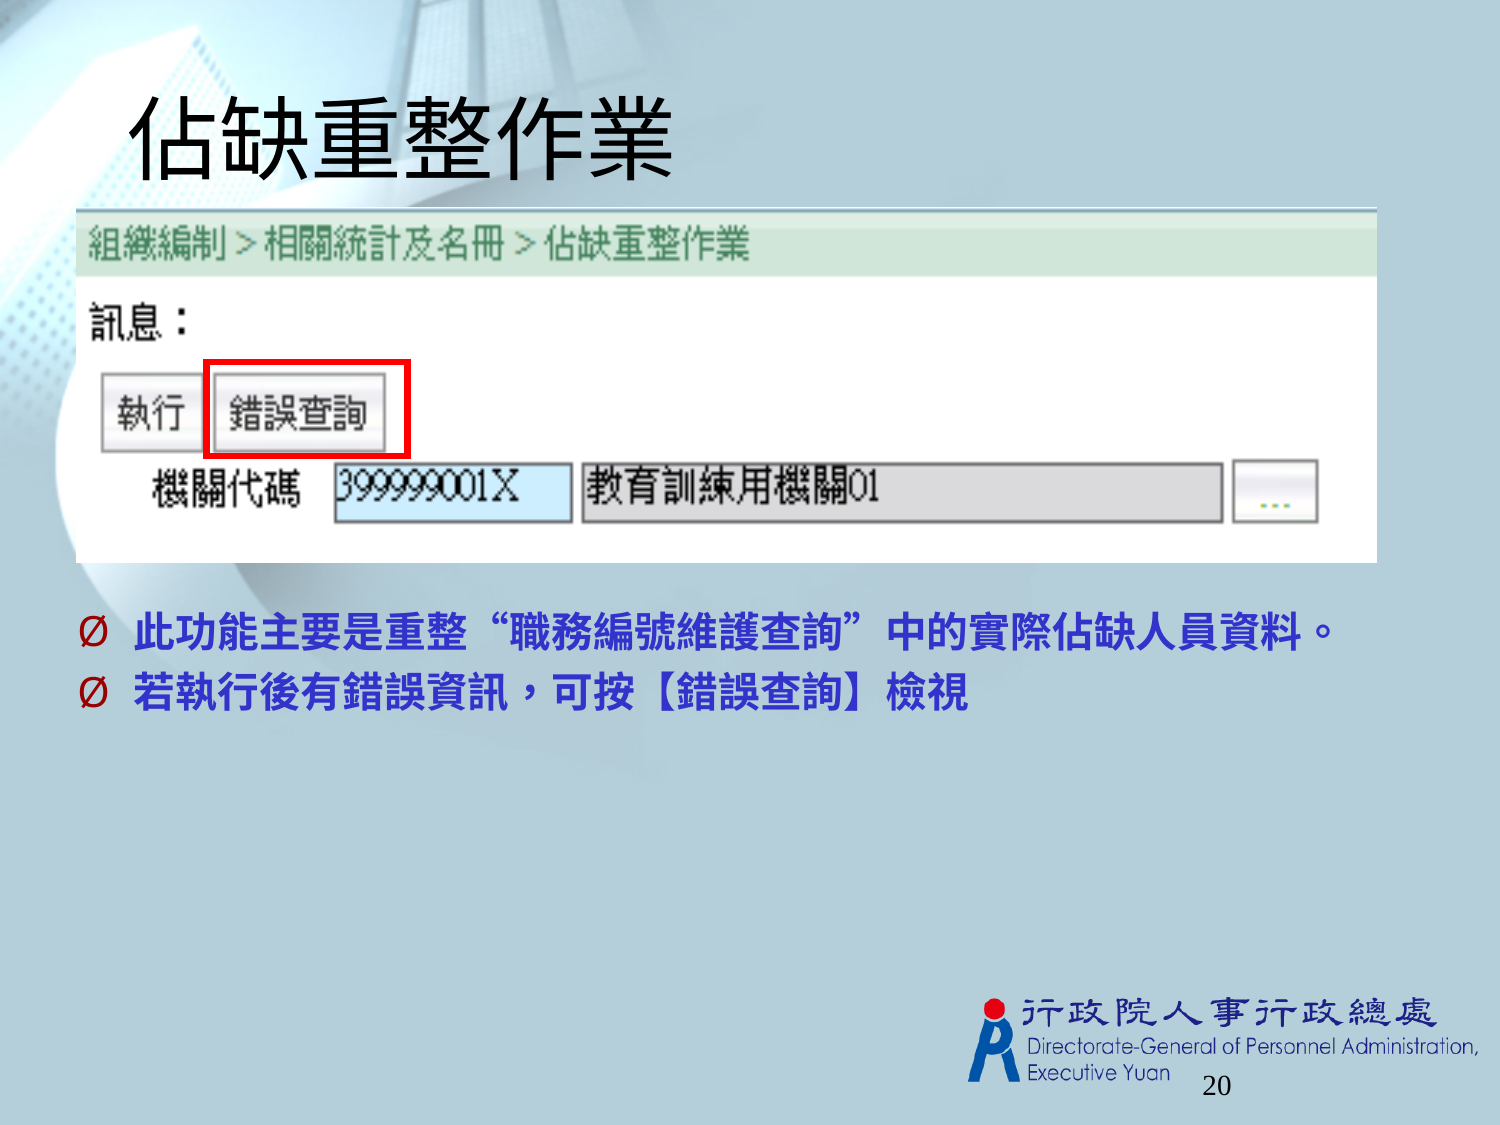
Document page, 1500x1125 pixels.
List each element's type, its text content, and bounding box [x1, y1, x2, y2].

picture [76, 208, 1377, 563]
text_box [1187, 1058, 1500, 1124]
list 此功能主要是重整“職務編號維護查詢”中的實際佔缺人員資料。 若執行後有錯誤資訊，可按【錯誤查詢】檢視 [62, 597, 1400, 856]
title 佔缺重整作業 [112, 42, 1388, 231]
